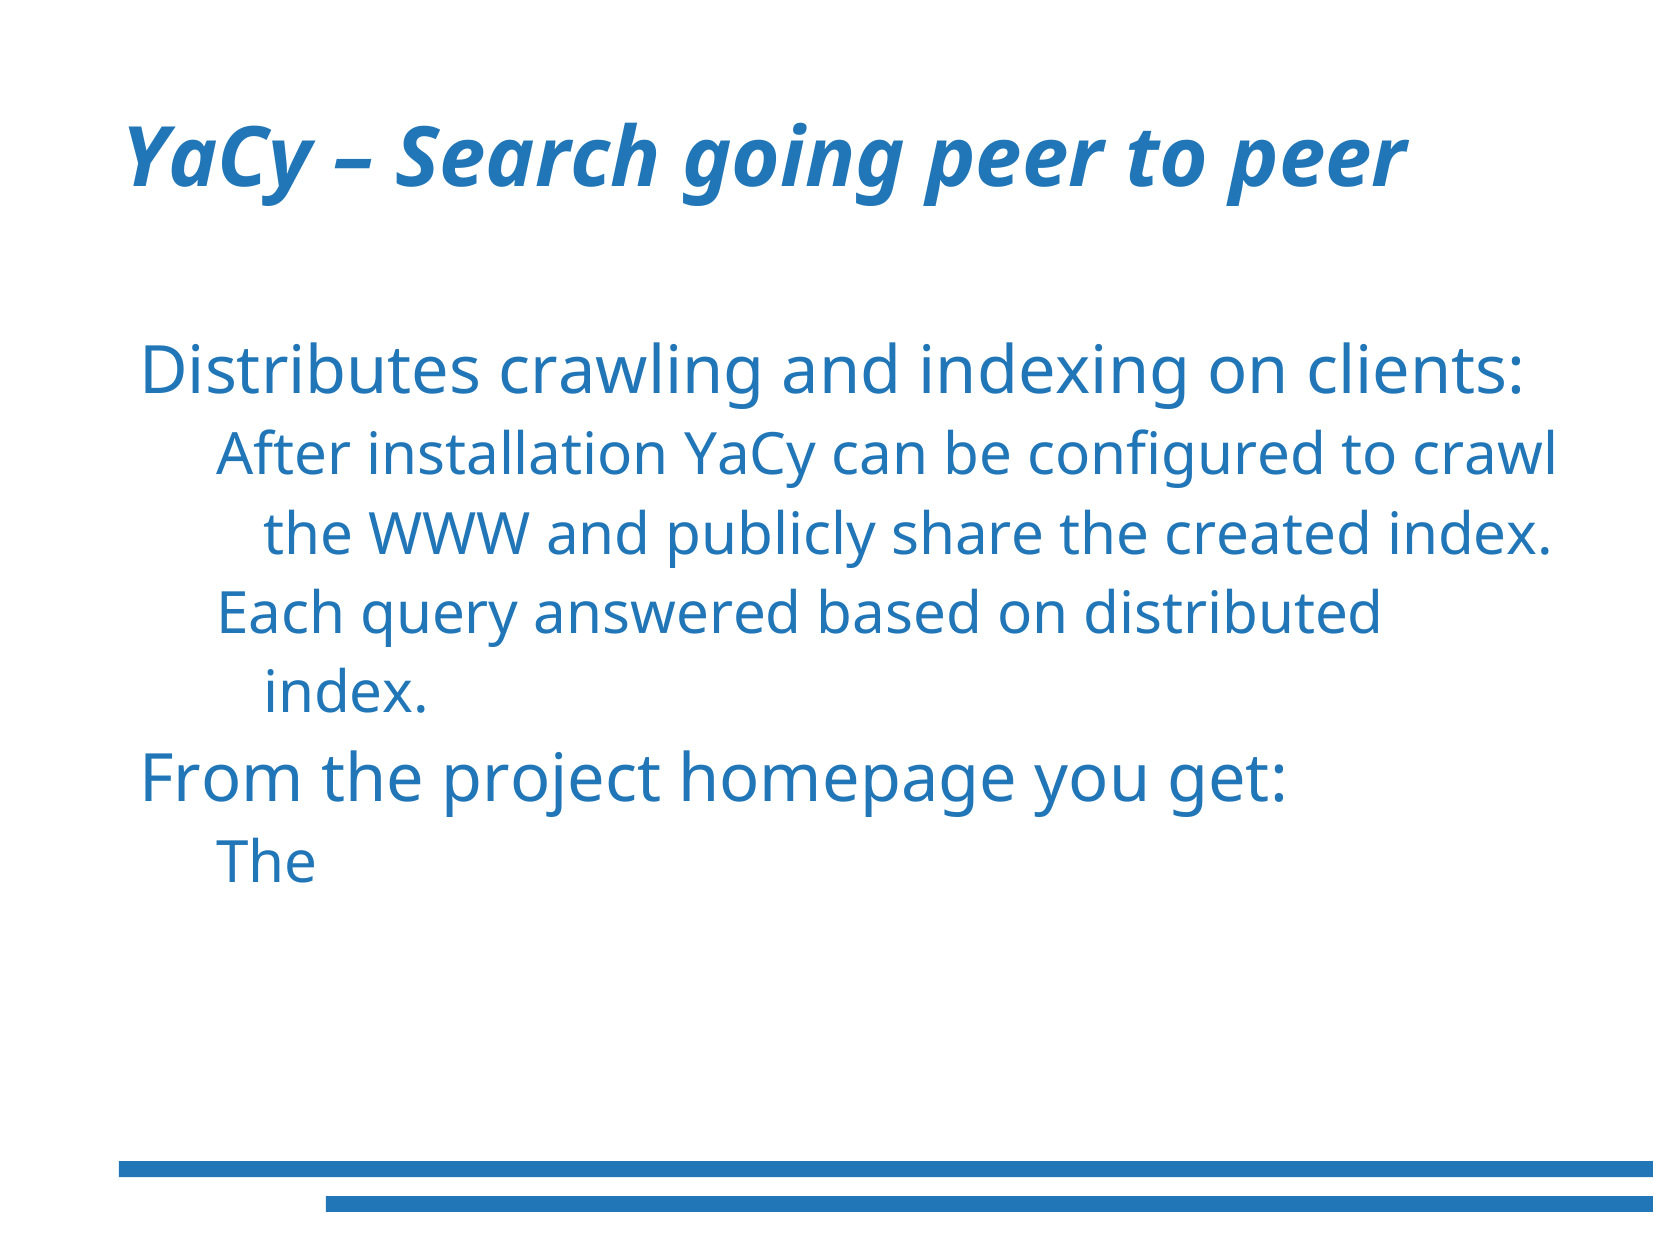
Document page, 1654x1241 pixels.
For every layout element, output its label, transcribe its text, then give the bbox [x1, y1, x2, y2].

title YaCy – Search going peer to peer [121, 50, 1534, 258]
list Distributes crawling and indexing on clients: After installation YaCy can be configured to crawl the WWW and publicly share the created index. Each query answered based on distributed index. From the project homepage you get: The [121, 322, 1561, 1133]
